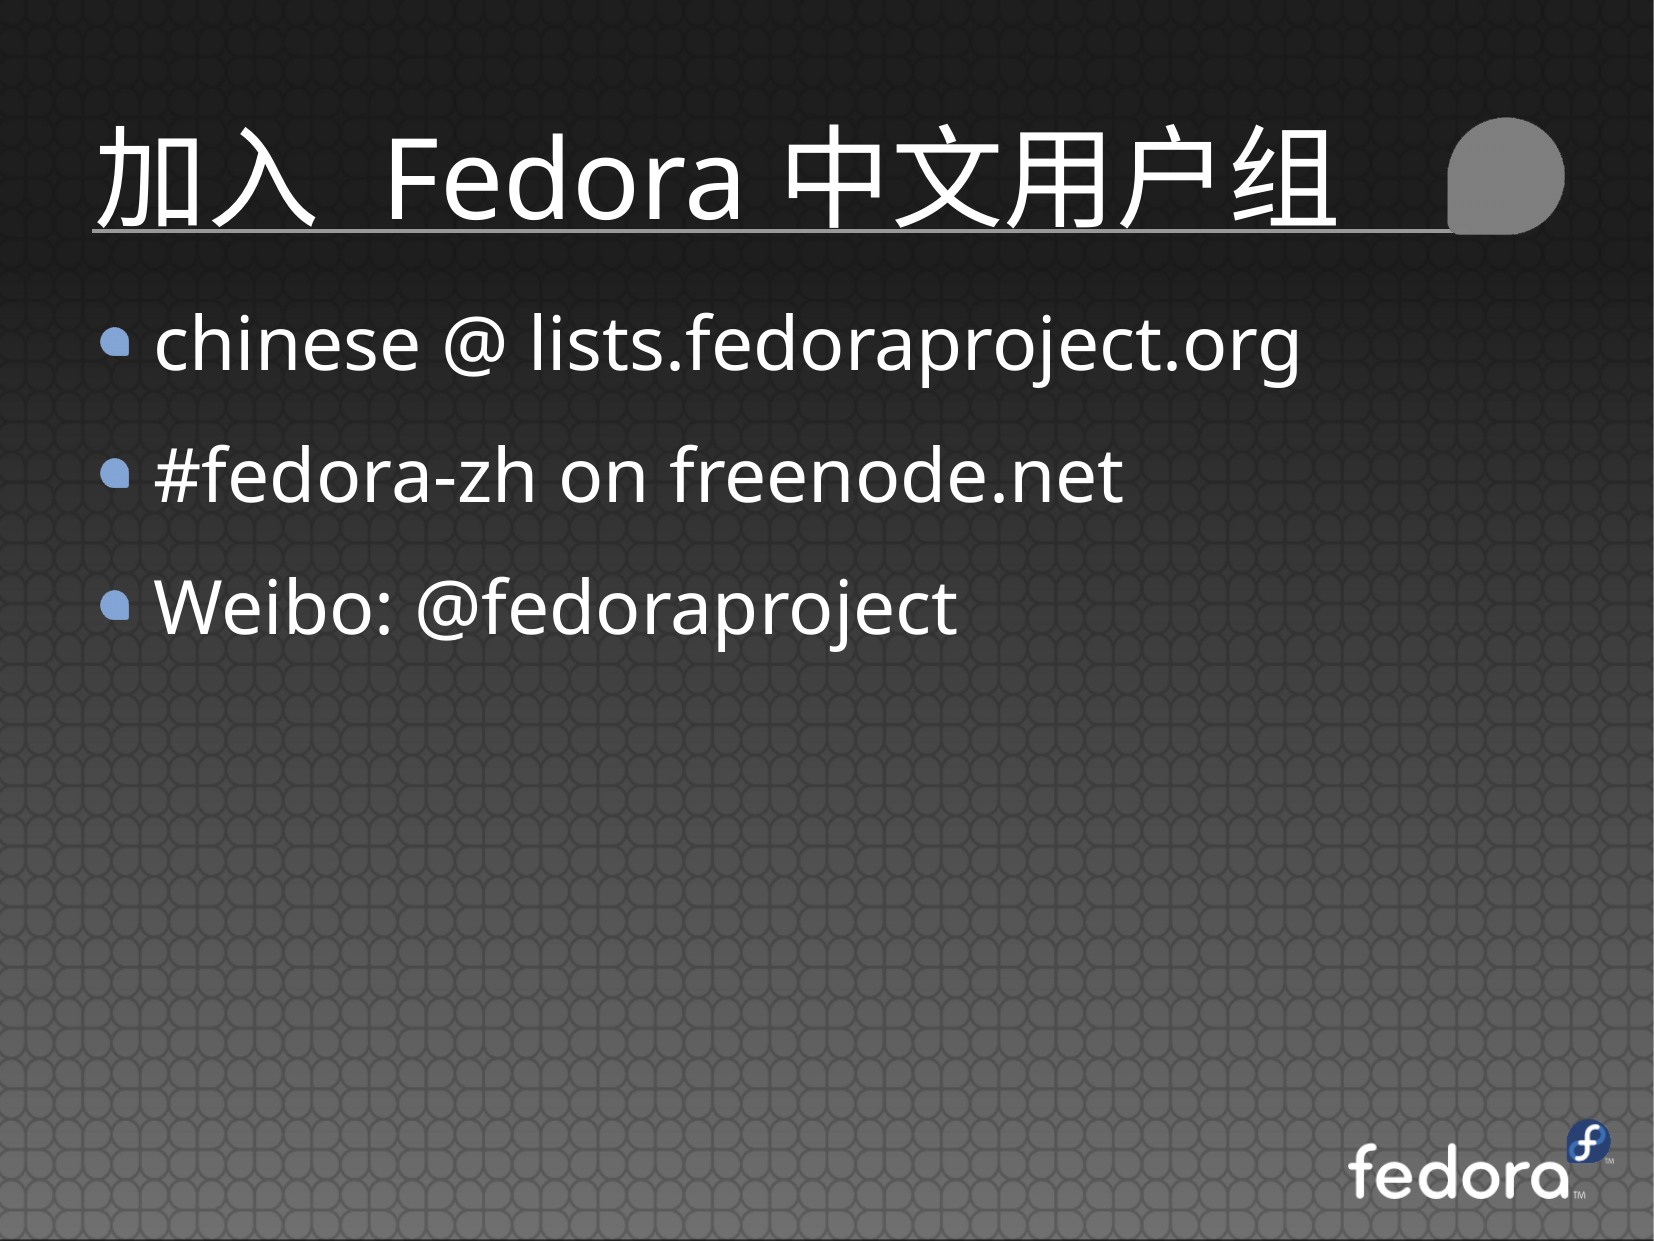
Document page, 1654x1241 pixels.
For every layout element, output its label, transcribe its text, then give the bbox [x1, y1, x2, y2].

list chinese @ lists.fedoraproject.org #fedora-zh on freenode.net Weibo: @fedoraproject [82, 290, 1571, 1094]
picture [0, 0, 1654, 1241]
title 加入 Fedora中文用户组 [94, 100, 1426, 251]
